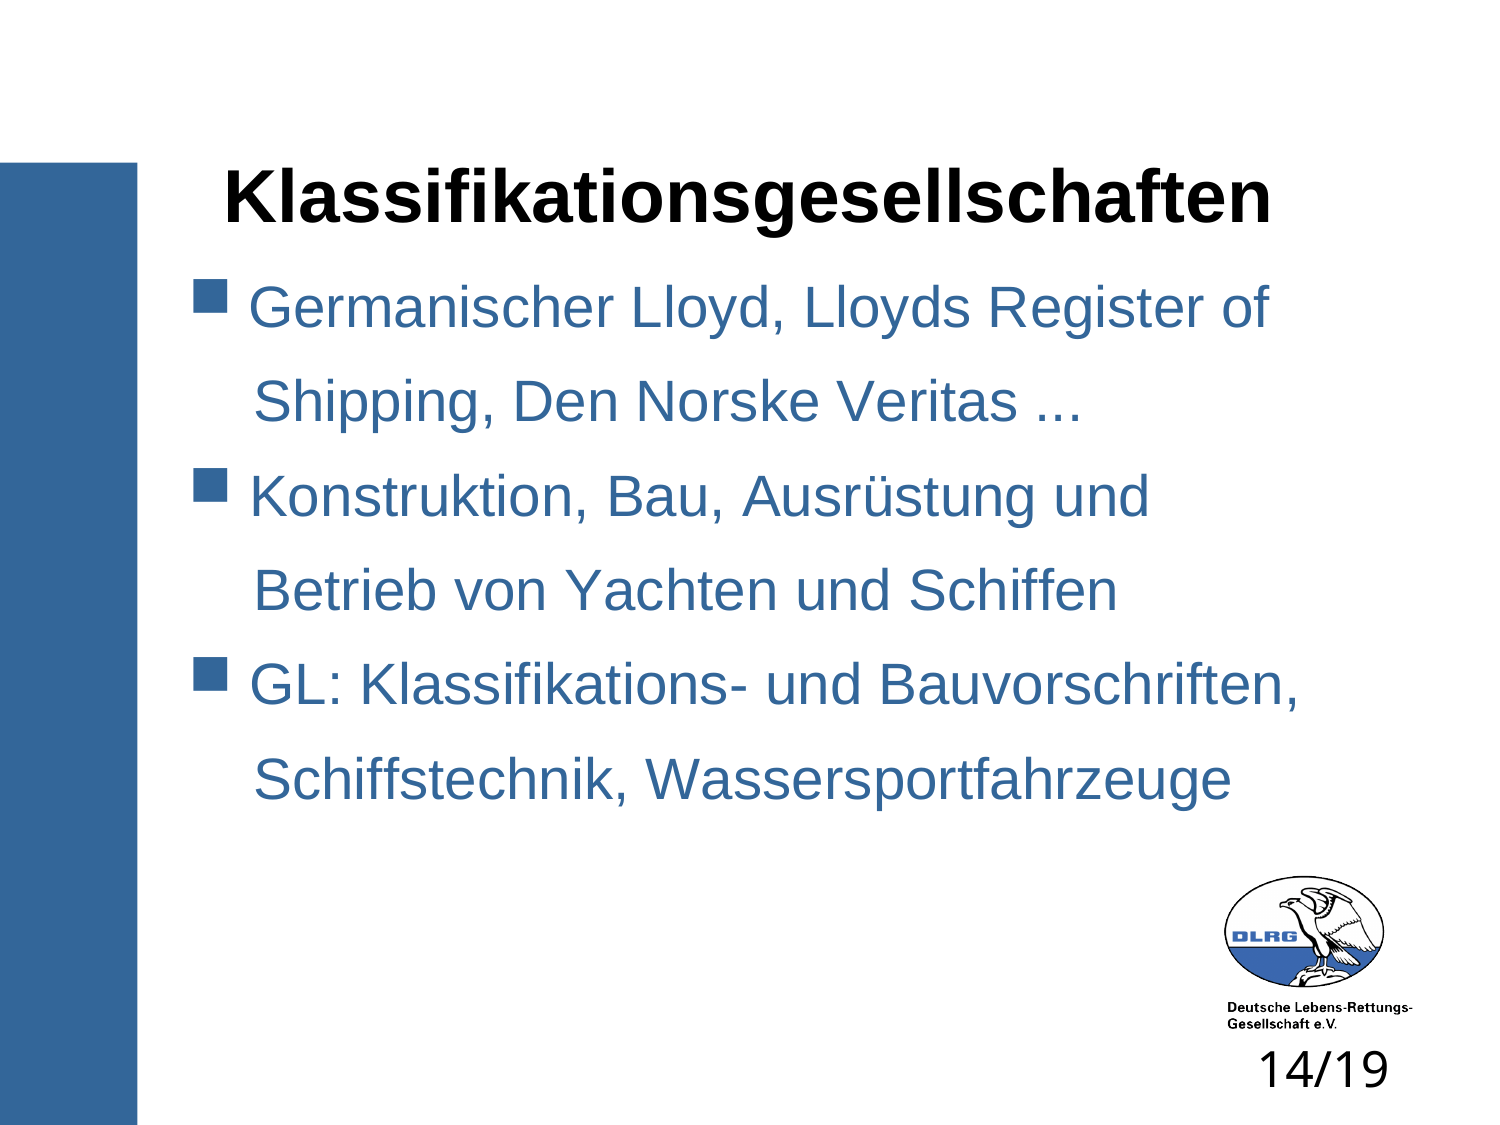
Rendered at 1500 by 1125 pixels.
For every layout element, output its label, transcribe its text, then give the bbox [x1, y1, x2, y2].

text_box Klassifikationsgesellschaften [208, 140, 1289, 236]
text_box Germanischer Lloyd, Lloyds Register of Shipping, Den Norske Veritas ... Konstruktion, Bau, Ausrüstung und Betrieb von Yachten und Schiffen GL: Klassifikations- und Bauvorschriften, Schiffstechnik, Wassersportfahrzeuge [173, 236, 1474, 962]
picture [1224, 962, 1413, 1030]
text_box <Nummer>/19 [1241, 1030, 1500, 1106]
